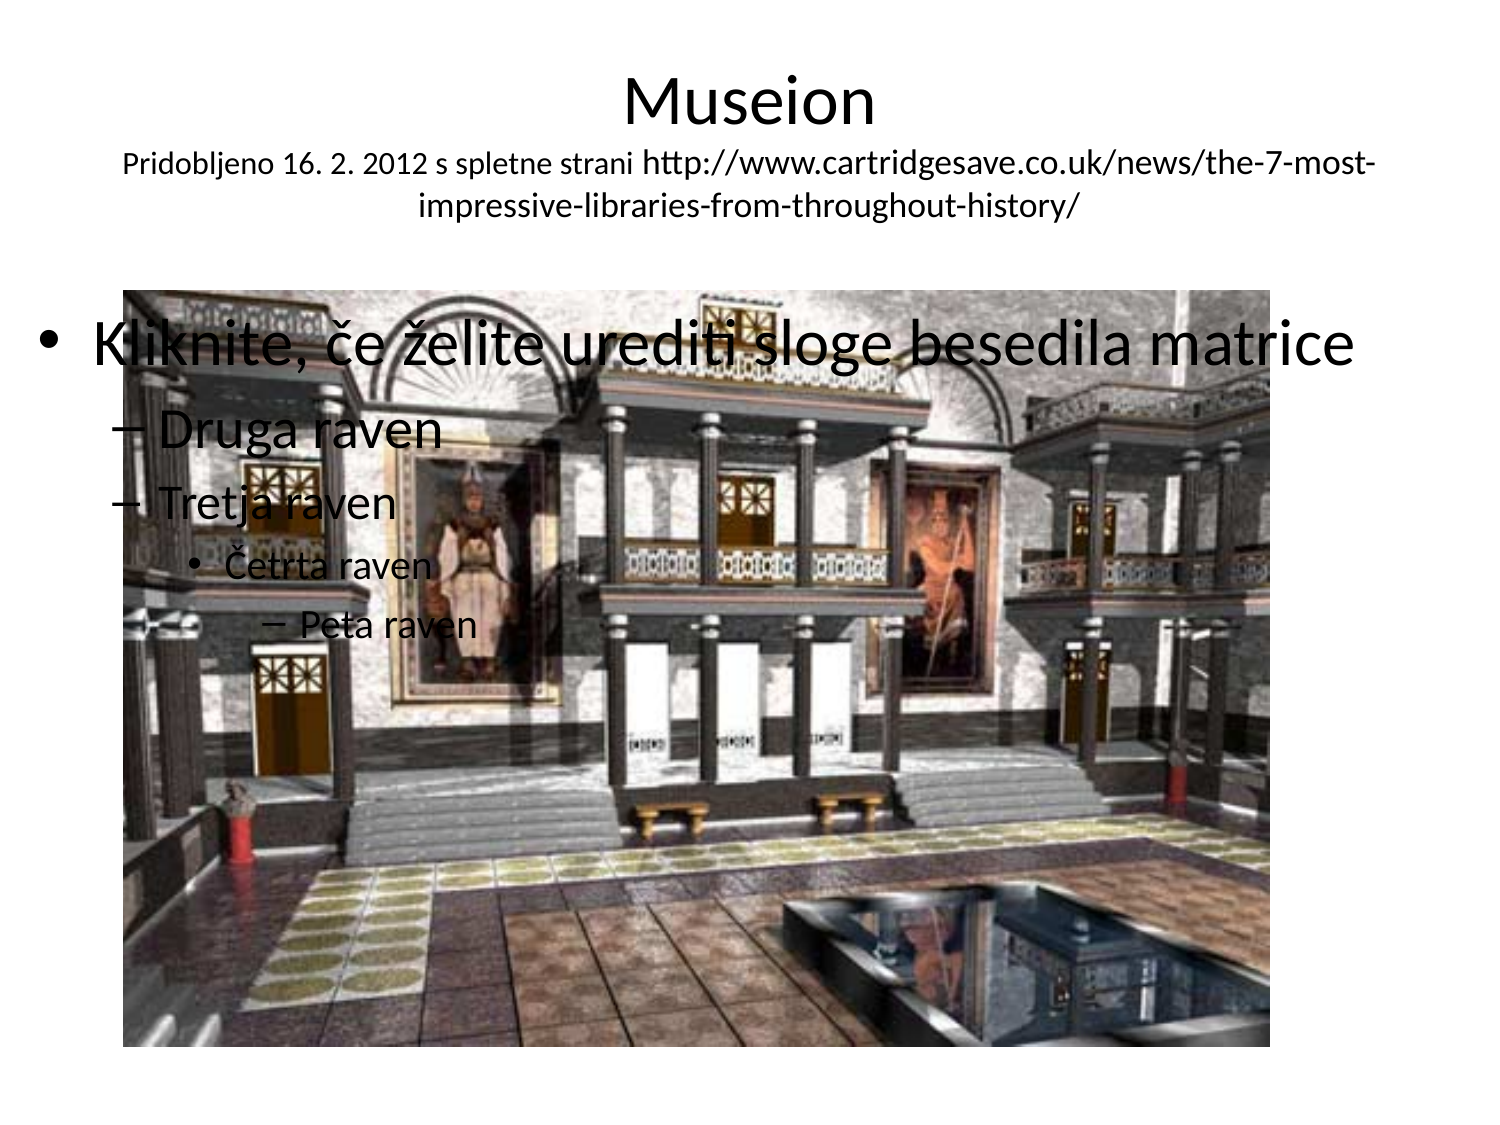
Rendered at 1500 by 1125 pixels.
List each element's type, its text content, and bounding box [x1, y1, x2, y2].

title Museion Pridobljeno 16. 2. 2012 s spletne strani http://www.cartridgesave.co.uk/news/the-7-most-impressive-libraries-from-throughout-history/ [75, 45, 1425, 233]
picture [123, 290, 1270, 1047]
